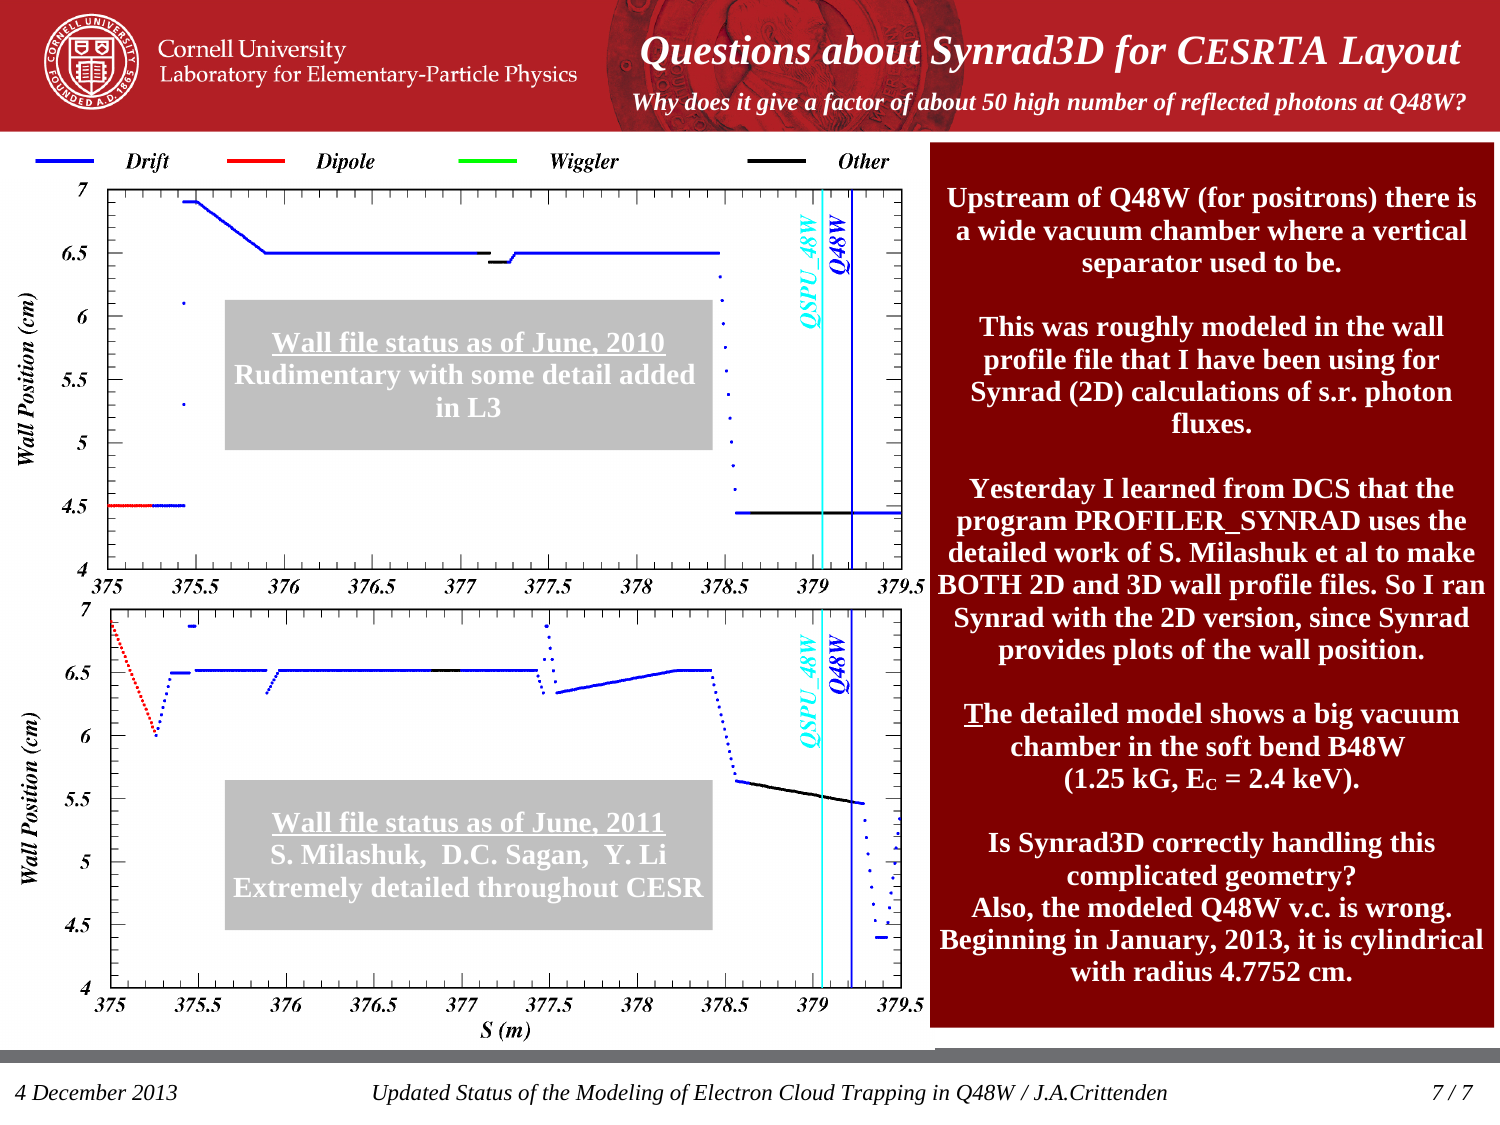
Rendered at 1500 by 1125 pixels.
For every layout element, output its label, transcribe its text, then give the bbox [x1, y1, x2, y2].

picture [0, 179, 935, 1051]
title Questions about Synrad3D for CESRTA Layout Why does it give a factor of about 50 high number of reflected photons at Q48W? [600, 7, 1500, 113]
text_box Wall file status as of June, 2010 Rudimentary with some detail added in L3 [224, 299, 713, 451]
text_box Upstream of Q48W (for positrons) there is a wide vacuum chamber where a vertical separator used to be. This was roughly modeled in the wall profile file that I have been using for Synrad (2D) calculations of s.r. photon fluxes. Yesterday I learned from DCS that the program PROFILER_SYNRAD uses the detailed work of S. Milashuk et al to make BOTH 2D and 3D wall profile files. So I ran Synrad with the 2D version, since Synrad provides plots of the wall position. The detailed model shows a big vacuum chamber in the soft bend B48W (1.25 kG, EC = 2.4 keV). Is Synrad3D correctly handling this complicated geometry? Also, the modeled Q48W v.c. is wrong. Beginning in January, 2013, it is cylindrical with radius 4.7752 cm. [930, 142, 1495, 1028]
picture [0, 0, 1500, 132]
text_box Wall file status as of June, 2011 S. Milashuk, D.C. Sagan, Y. Li Extremely detailed throughout CESR [224, 780, 713, 931]
picture [30, 149, 908, 176]
